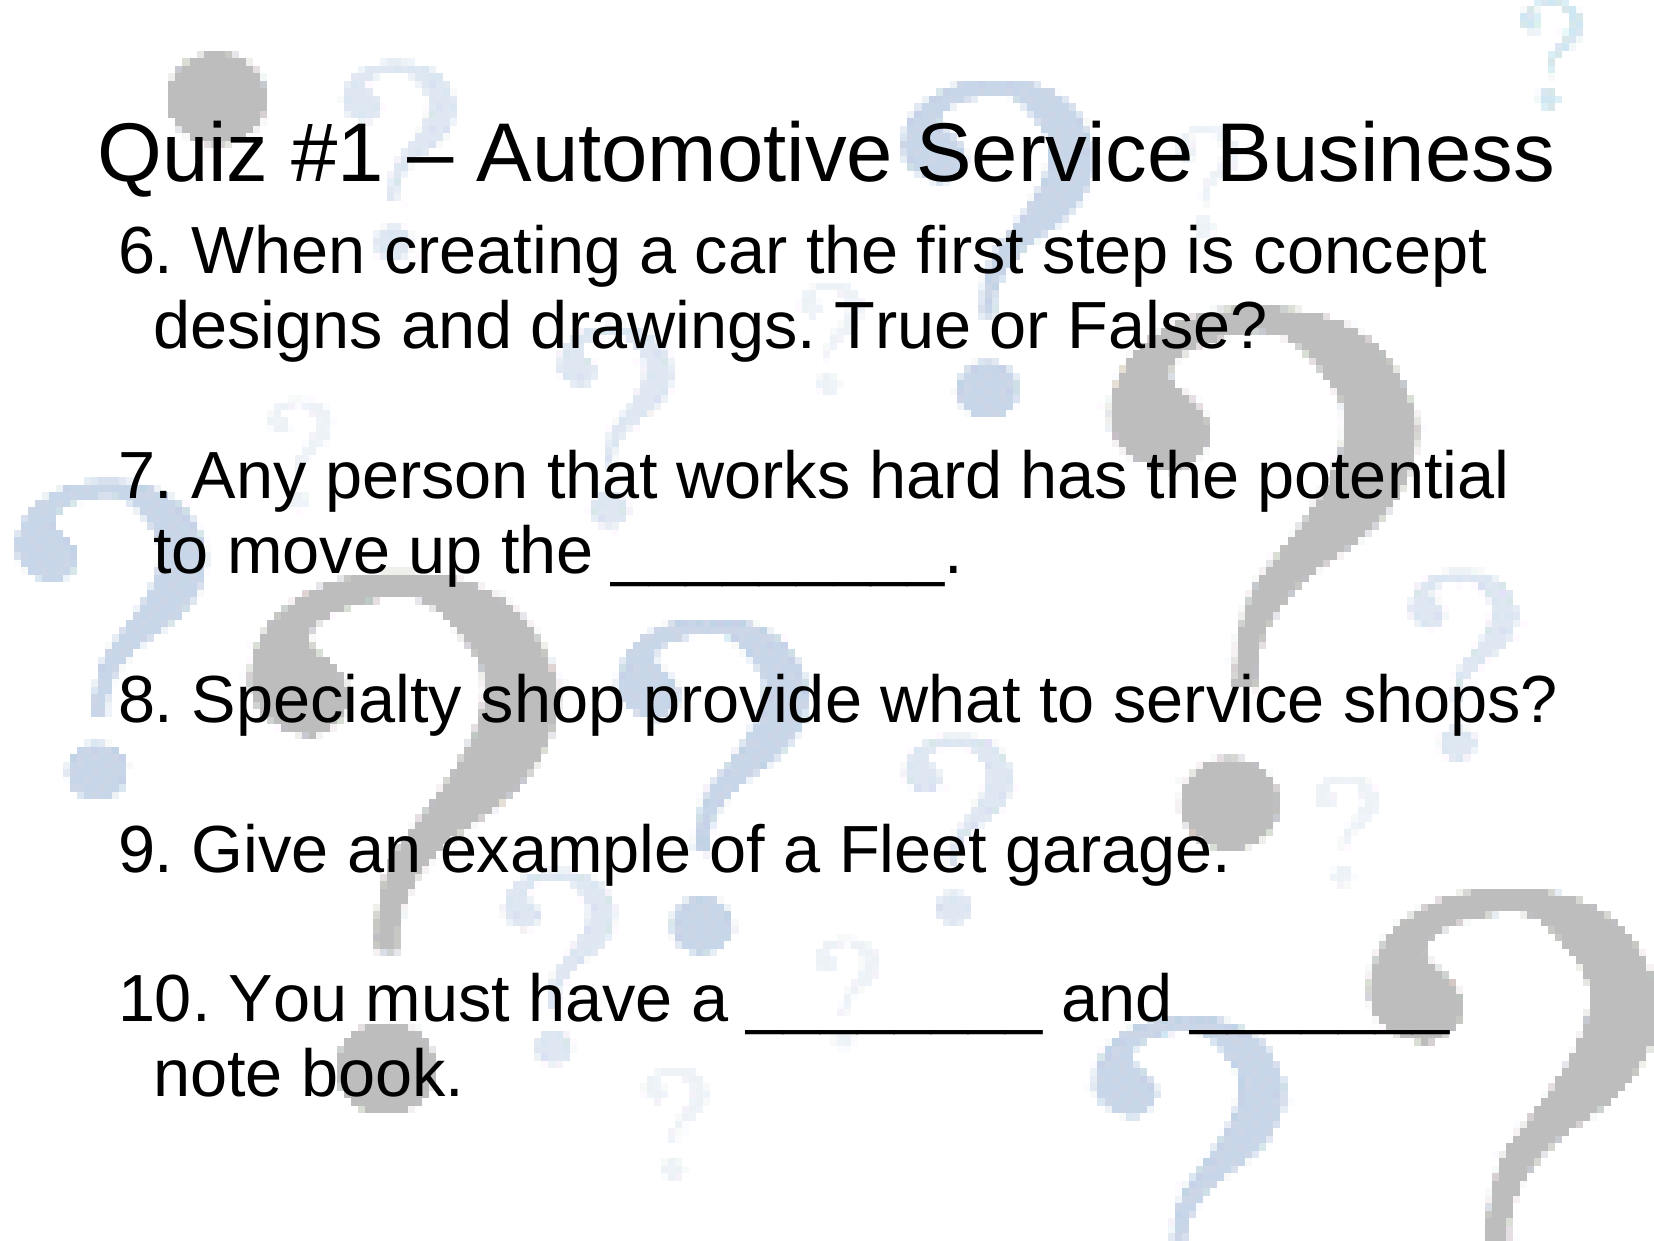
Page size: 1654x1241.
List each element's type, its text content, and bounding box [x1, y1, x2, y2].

picture [0, 0, 1654, 1241]
title Quiz #1 – Automotive Service Business [82, 49, 1571, 213]
subtitle 6. When creating a car the first step is concept designs and drawings. True or False? 7. Any person that works hard has the potential to move up the _________. 8. Specialty shop provide what to service shops? 9. Give an example of a Fleet garage. 10. You must have a ________ and _______ note book. [82, 213, 1571, 1186]
